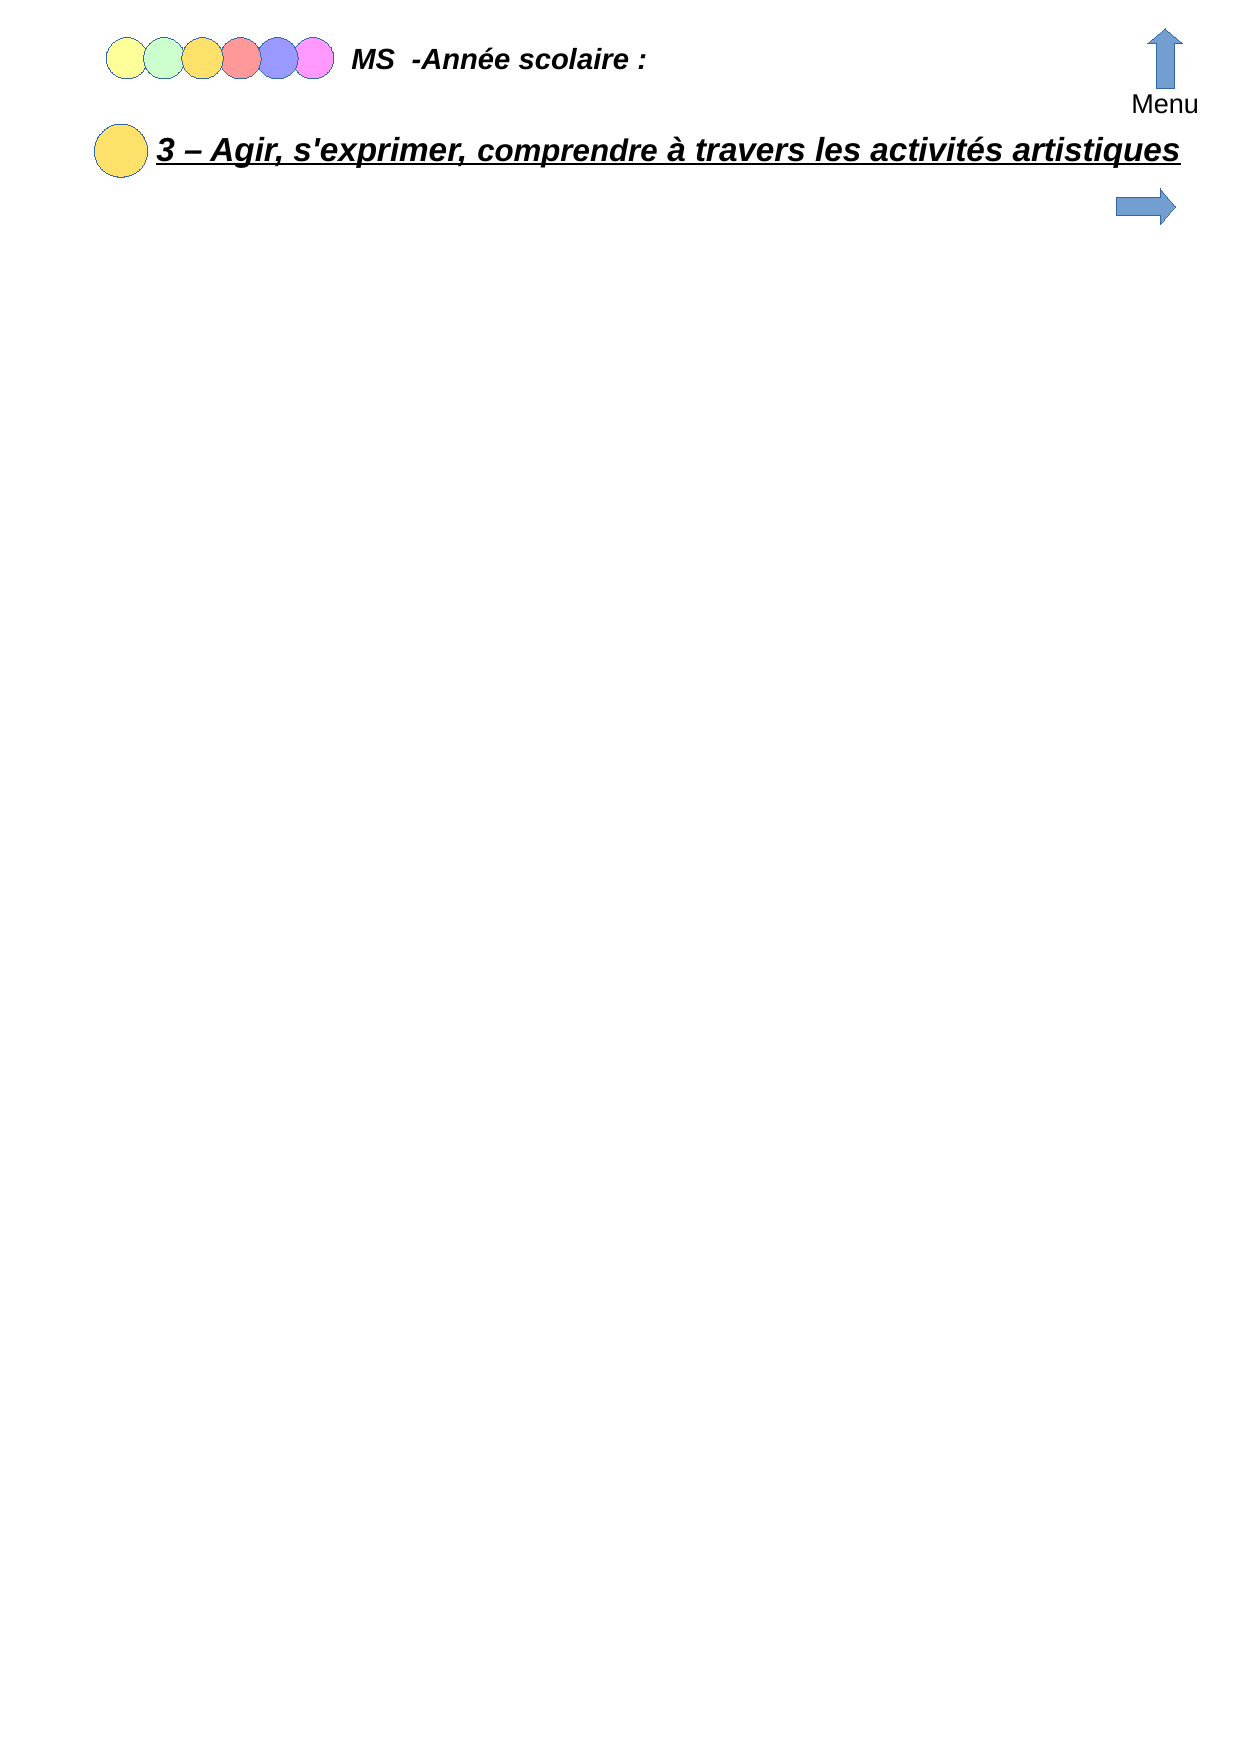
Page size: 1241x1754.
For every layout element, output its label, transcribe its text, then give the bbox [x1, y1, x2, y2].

text_box MS -Année scolaire : [336, 35, 1058, 86]
text_box [106, 37, 334, 79]
text_box [94, 124, 148, 178]
text_box 3 – Agir, s'exprimer, comprendre à travers les activités artistiques [141, 123, 1205, 178]
text_box Menu [1147, 28, 1183, 89]
text_box [1116, 188, 1176, 225]
